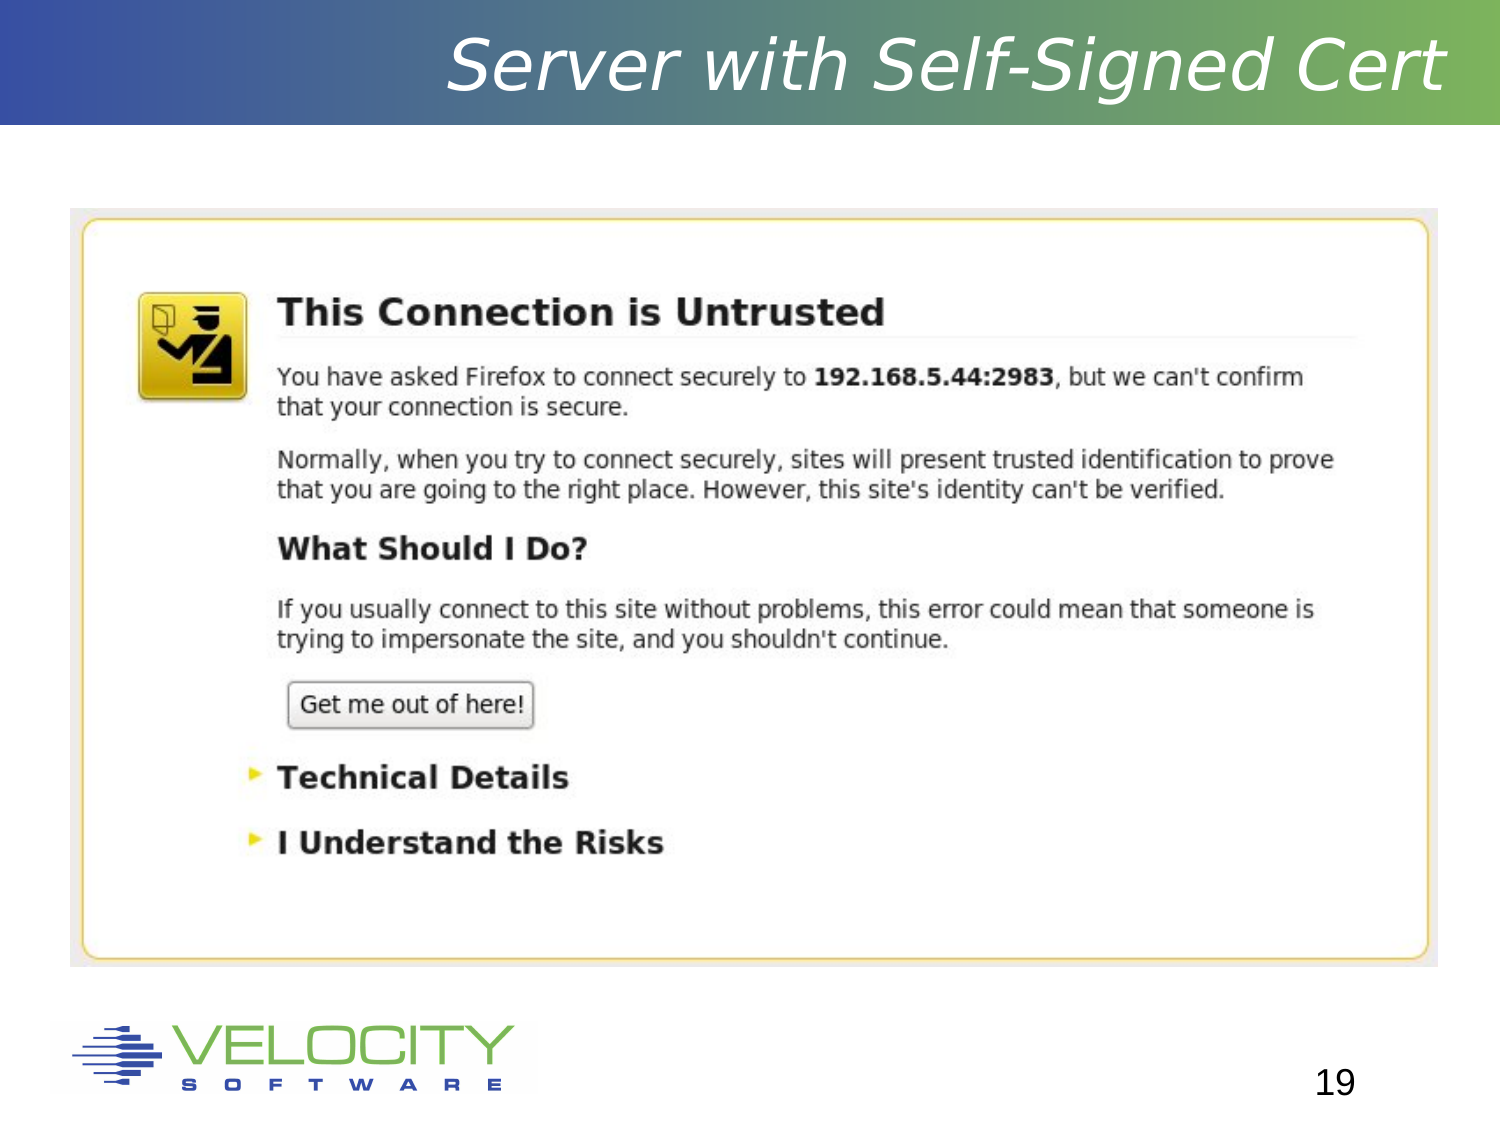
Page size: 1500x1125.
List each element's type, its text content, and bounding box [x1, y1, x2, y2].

picture [70, 208, 1438, 967]
picture [50, 1021, 538, 1094]
title Server with Self-Signed Cert [62, 12, 1463, 113]
